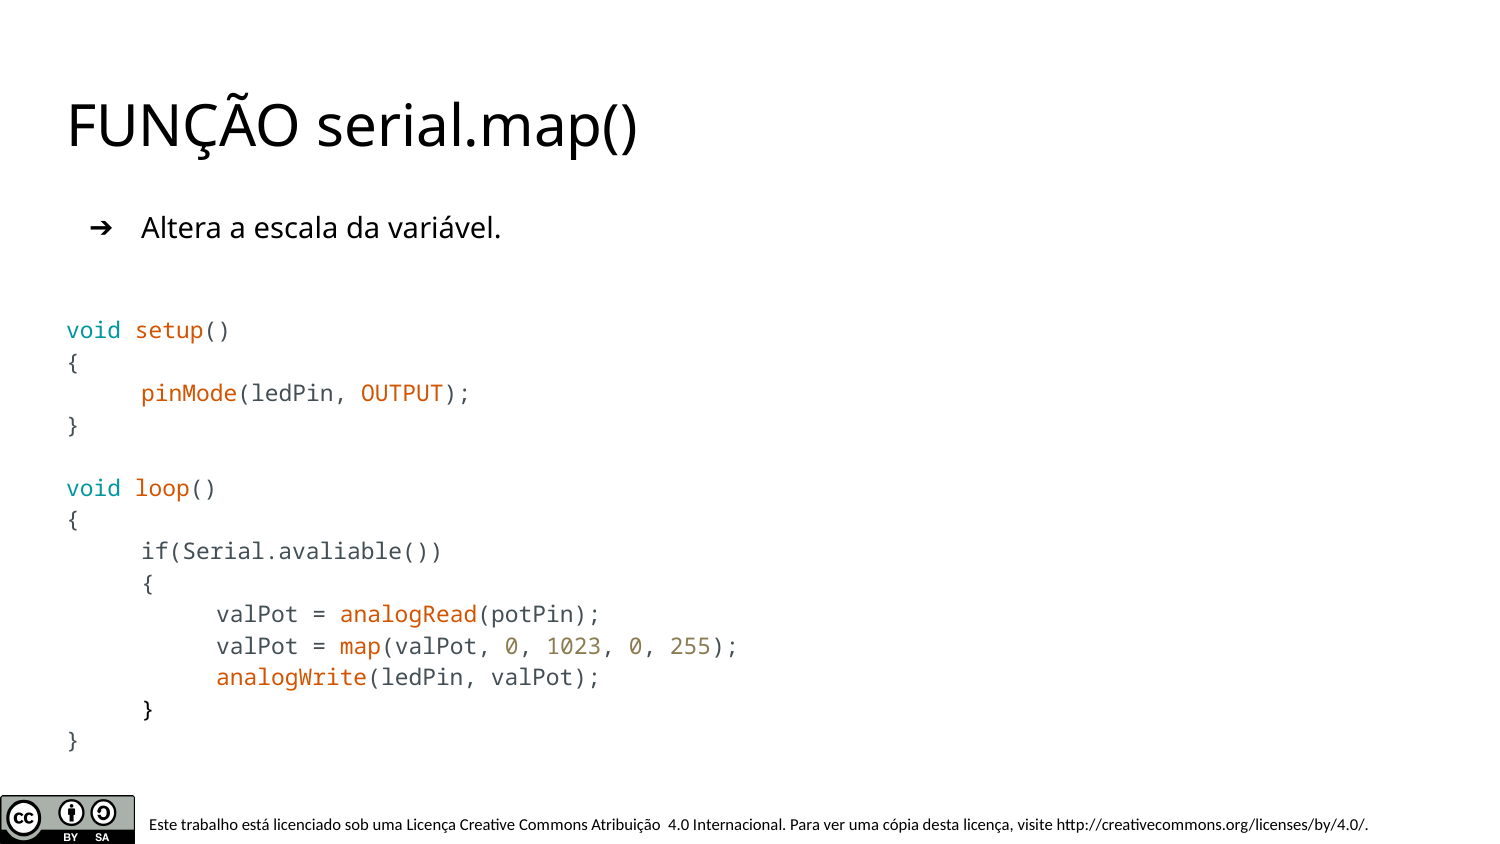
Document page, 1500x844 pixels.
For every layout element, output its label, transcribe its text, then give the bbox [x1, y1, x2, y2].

text_box Este trabalho está licenciado sob uma Licença Creative Commons Atribuição 4.0 Internacional. Para ver uma cópia desta licença, visite http://creativecommons.org/licenses/by/4.0/. [134, 795, 1500, 844]
title FUNÇÃO serial.map() [51, 72, 1449, 167]
list Altera a escala da variável. [51, 189, 1449, 750]
picture [0, 795, 134, 844]
text_box void setup() { pinMode(ledPin, OUTPUT); } void loop() { if(Serial.avaliable()) { valPot = analogRead(potPin); valPot = map(valPot, 0, 1023, 0, 255); analogWrite(ledPin, valPot); } } [51, 296, 1411, 745]
